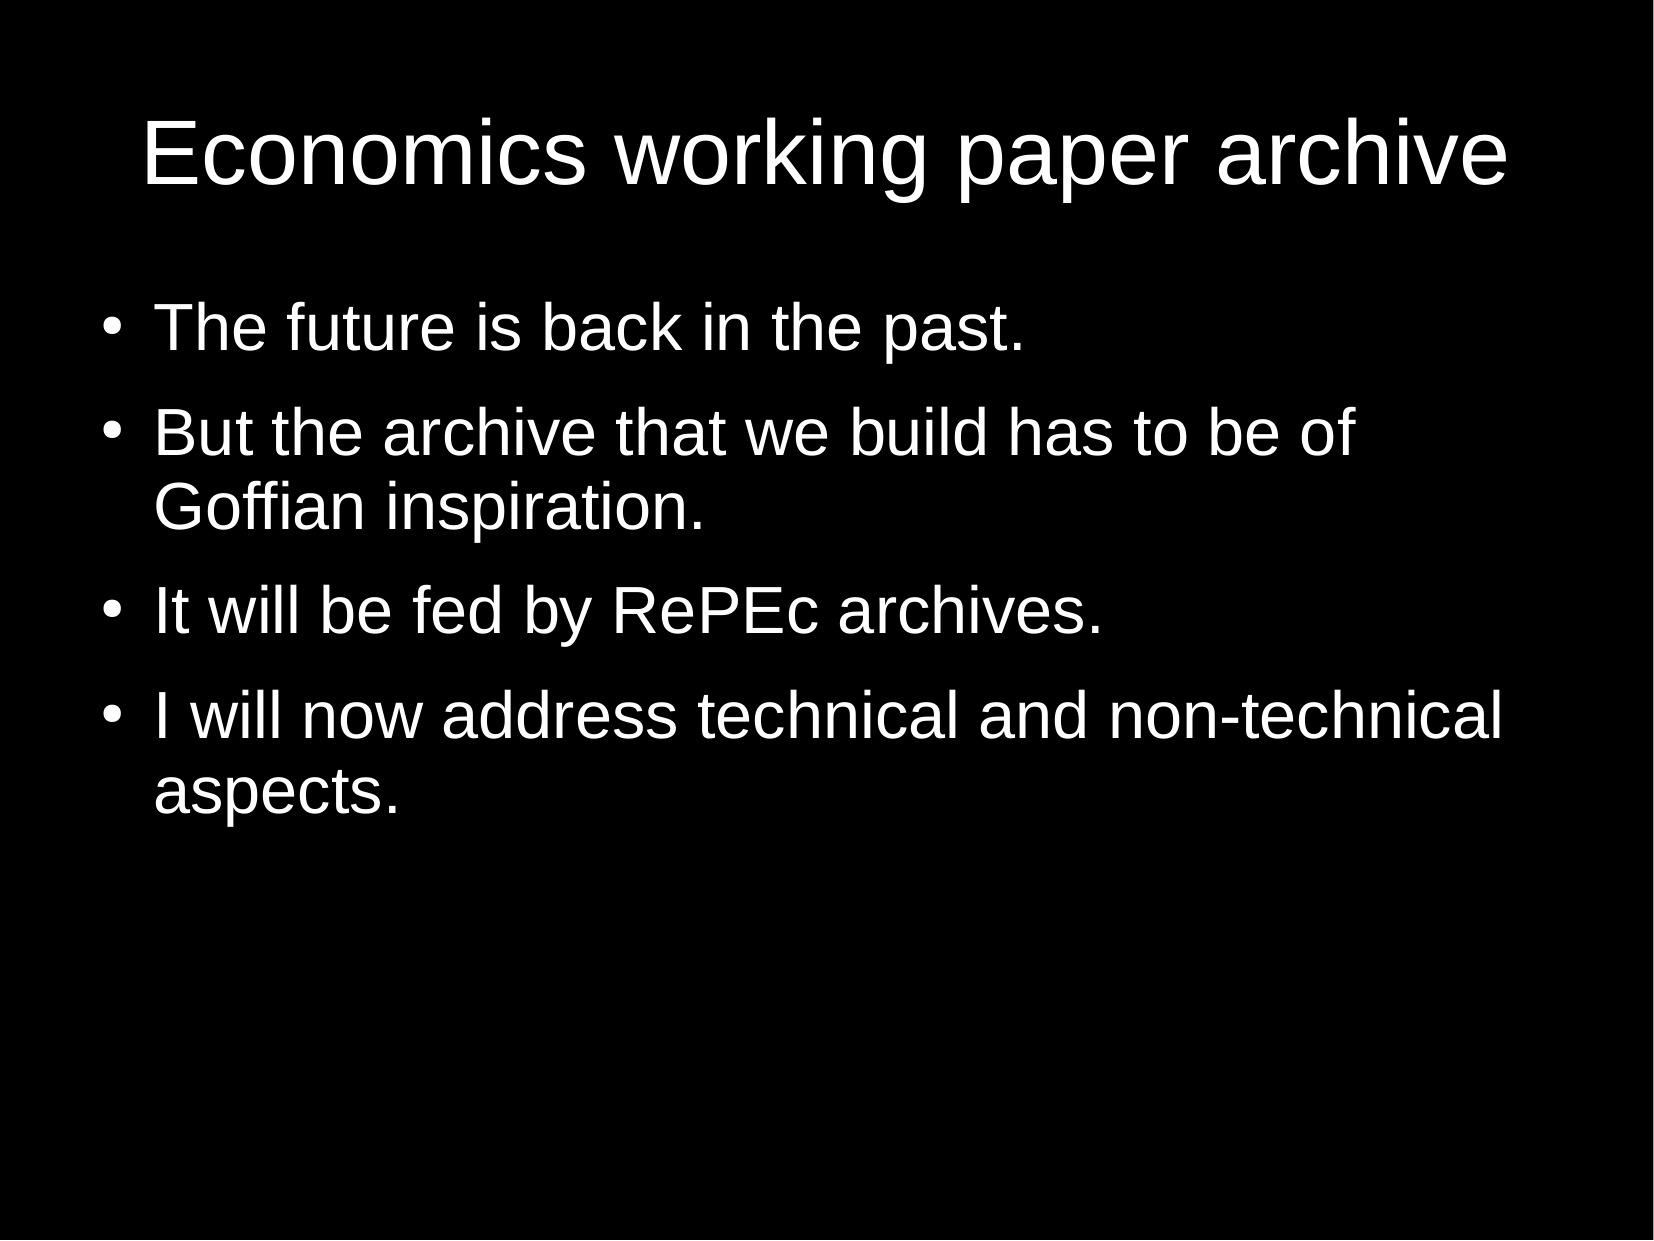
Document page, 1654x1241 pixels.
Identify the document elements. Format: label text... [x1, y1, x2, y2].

title Economics working paper archive [82, 49, 1571, 257]
list The future is back in the past. But the archive that we build has to be of Goffian inspiration. It will be fed by RePEc archives. I will now address technical and non-technical aspects. [82, 290, 1571, 1010]
